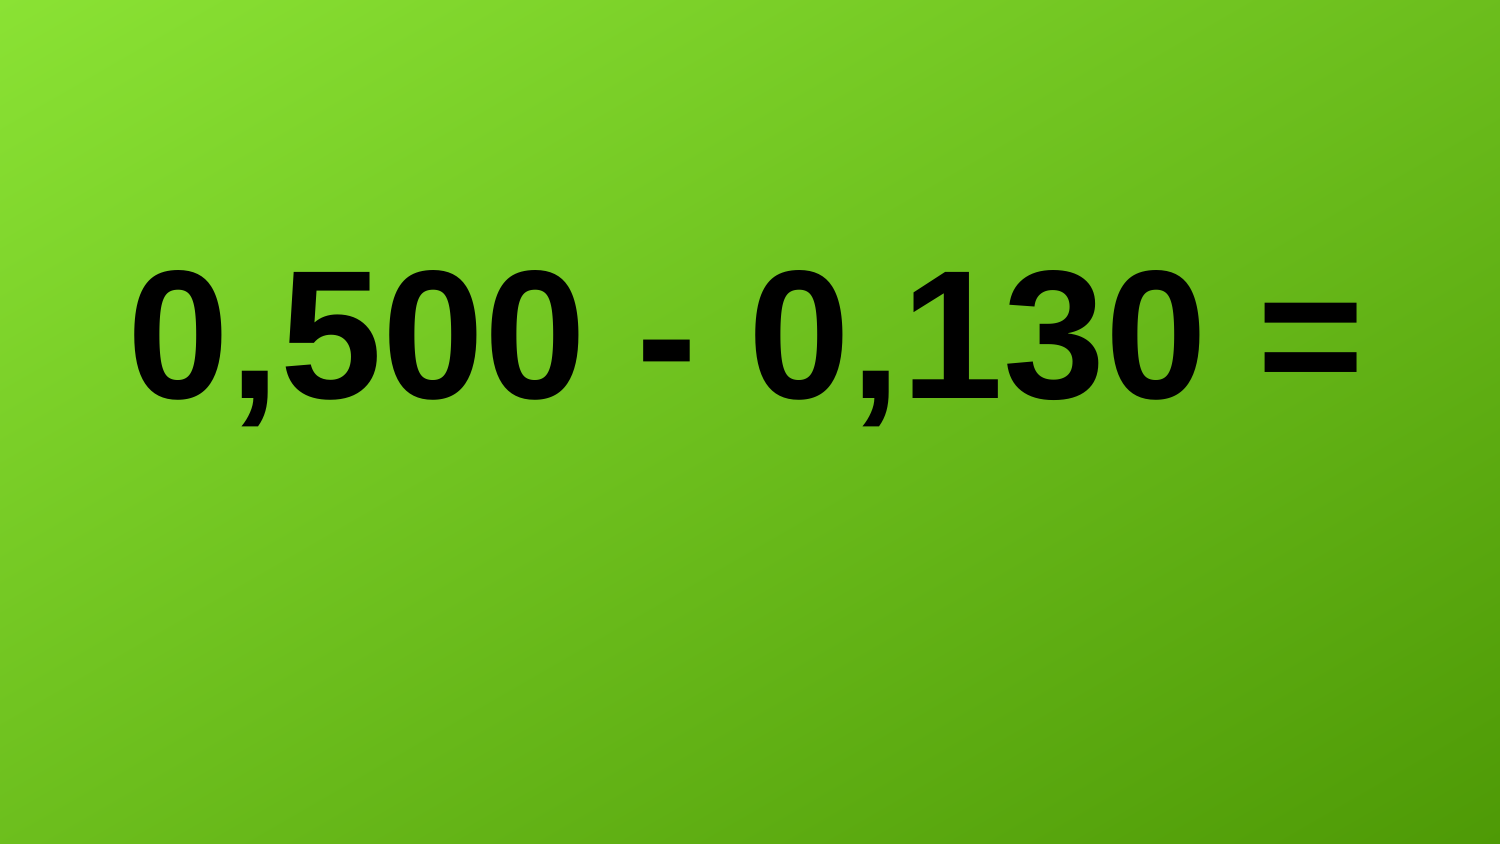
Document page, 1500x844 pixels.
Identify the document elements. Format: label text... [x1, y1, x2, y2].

title 0,500 - 0,130 = [112, 259, 1388, 450]
